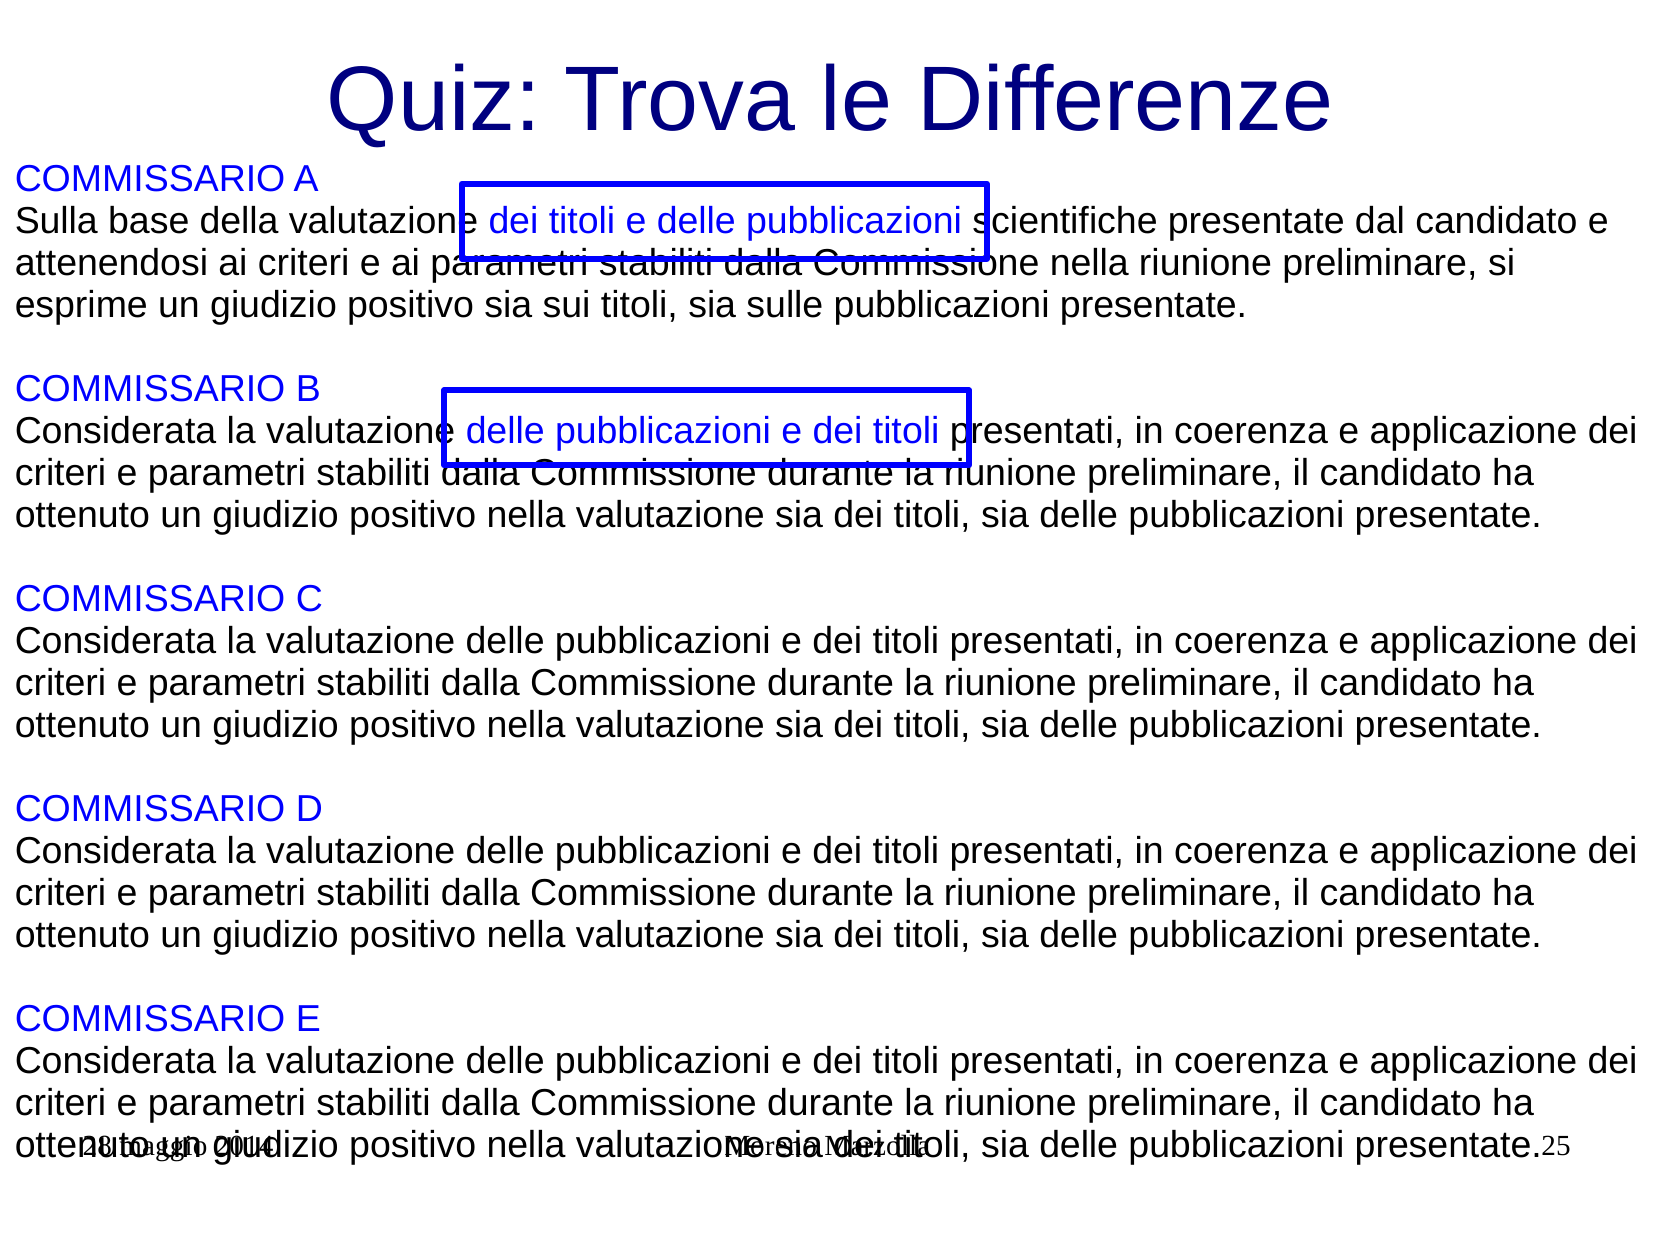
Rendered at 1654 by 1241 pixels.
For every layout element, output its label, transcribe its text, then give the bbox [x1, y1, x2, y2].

title Quiz: Trova le Differenze [86, 47, 1576, 150]
text_box COMMISSARIO A Sulla base della valutazione dei titoli e delle pubblicazioni scientifiche presentate dal candidato e attenendosi ai criteri e ai parametri stabiliti dalla Commissione nella riunione preliminare, si esprime un giudizio positivo sia sui titoli, sia sulle pubblicazioni presentate. COMMISSARIO B Considerata la valutazione delle pubblicazioni e dei titoli presentati, in coerenza e applicazione dei criteri e parametri stabiliti dalla Commissione durante la riunione preliminare, il candidato ha ottenuto un giudizio positivo nella valutazione sia dei titoli, sia delle pubblicazioni presentate. COMMISSARIO C Considerata la valutazione delle pubblicazioni e dei titoli presentati, in coerenza e applicazione dei criteri e parametri stabiliti dalla Commissione durante la riunione preliminare, il candidato ha ottenuto un giudizio positivo nella valutazione sia dei titoli, sia delle pubblicazioni presentate. COMMISSARIO D Considerata la valutazione delle pubblicazioni e dei titoli presentati, in coerenza e applicazione dei criteri e parametri stabiliti dalla Commissione durante la riunione preliminare, il candidato ha ottenuto un giudizio positivo nella valutazione sia dei titoli, sia delle pubblicazioni presentate. COMMISSARIO E Considerata la valutazione delle pubblicazioni e dei titoli presentati, in coerenza e applicazione dei criteri e parametri stabiliti dalla Commissione durante la riunione preliminare, il candidato ha ottenuto un giudizio positivo nella valutazione sia dei titoli, sia delle pubblicazioni presentate. [0, 150, 1654, 1241]
